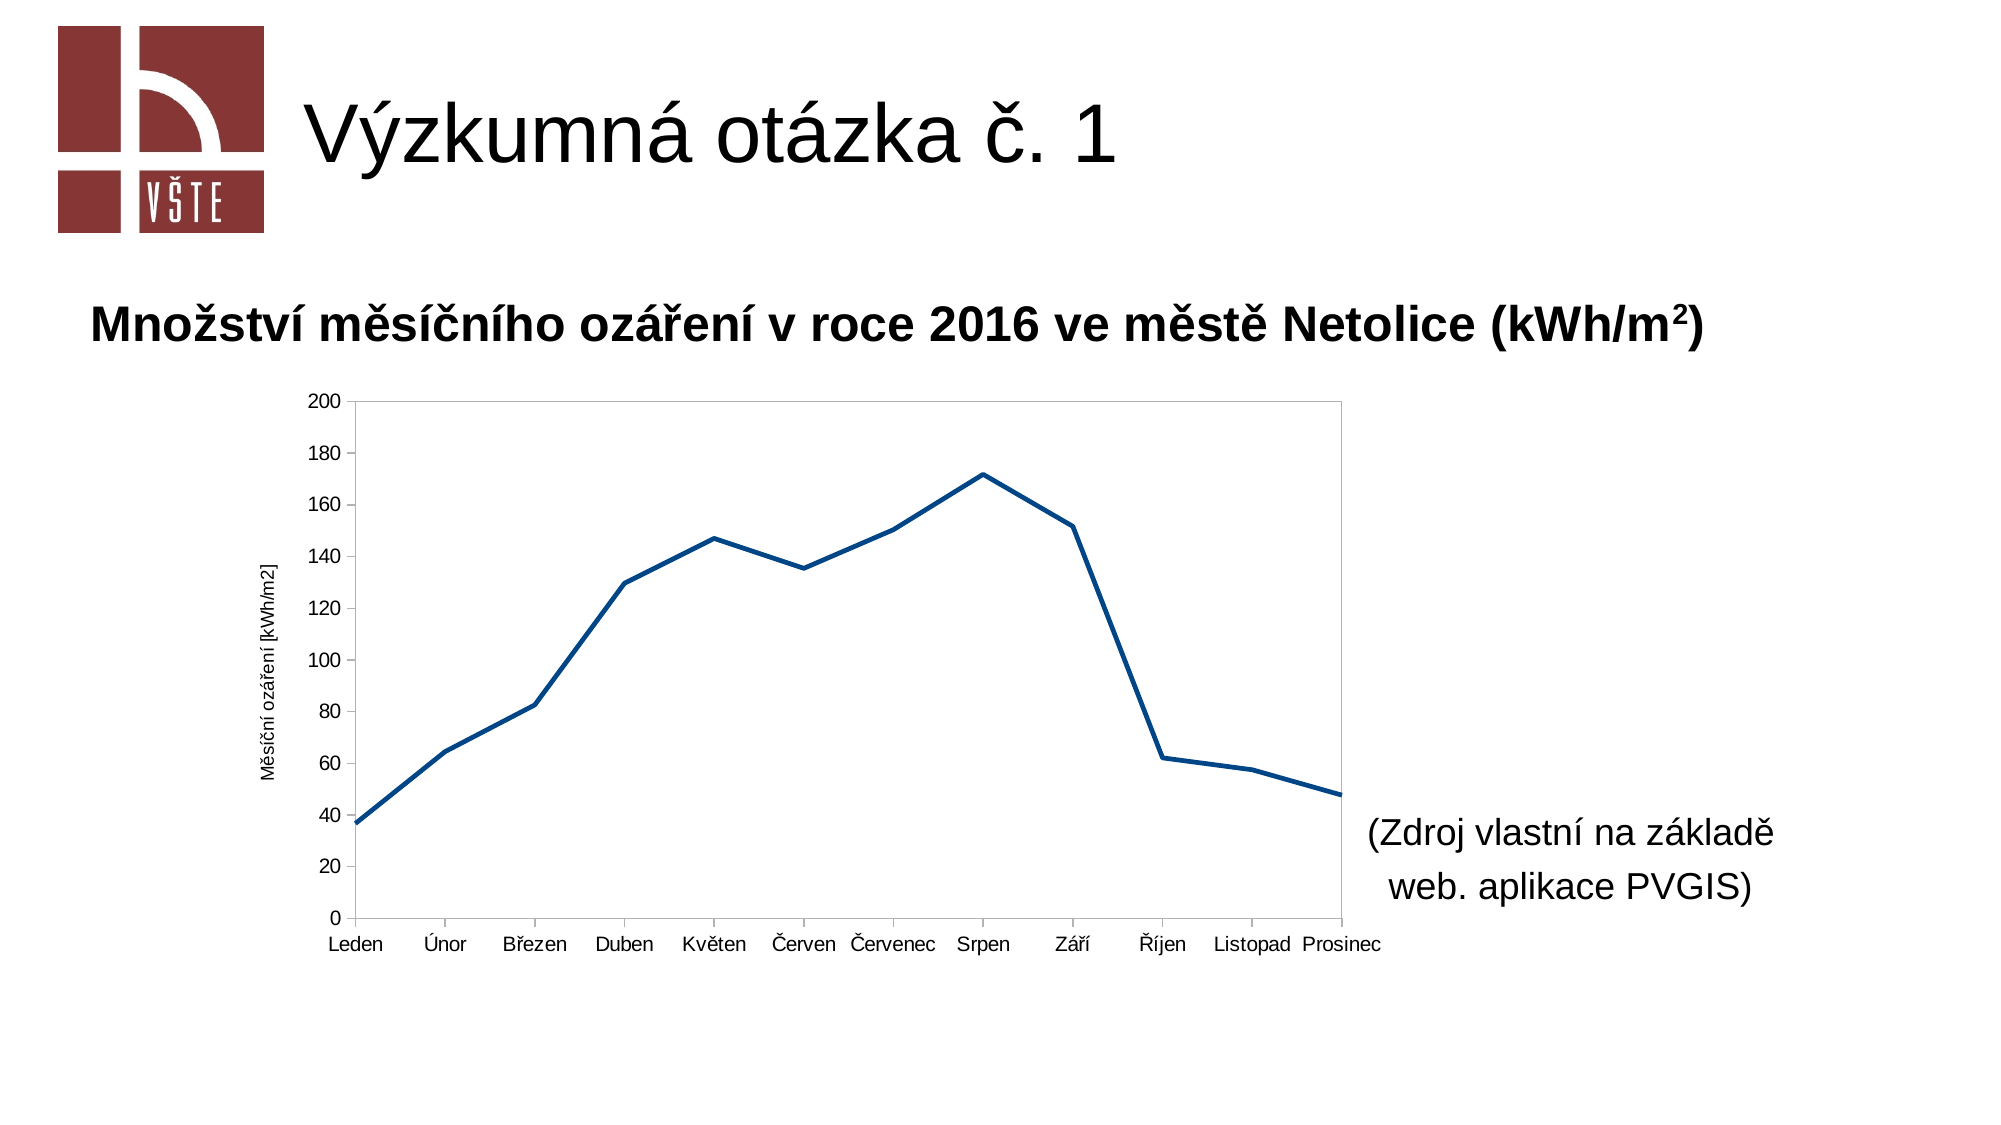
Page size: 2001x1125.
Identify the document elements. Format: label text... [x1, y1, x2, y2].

picture [58, 26, 264, 233]
text_box Výzkumná otázka č. 1 [288, 26, 1950, 245]
chart [224, 378, 1406, 969]
text_box (Zdroj vlastní na základě web. aplikace PVGIS) [1311, 791, 1796, 934]
text_box Množství měsíčního ozáření v roce 2016 ve městě Netolice (kWh/m2) [35, 271, 1726, 378]
